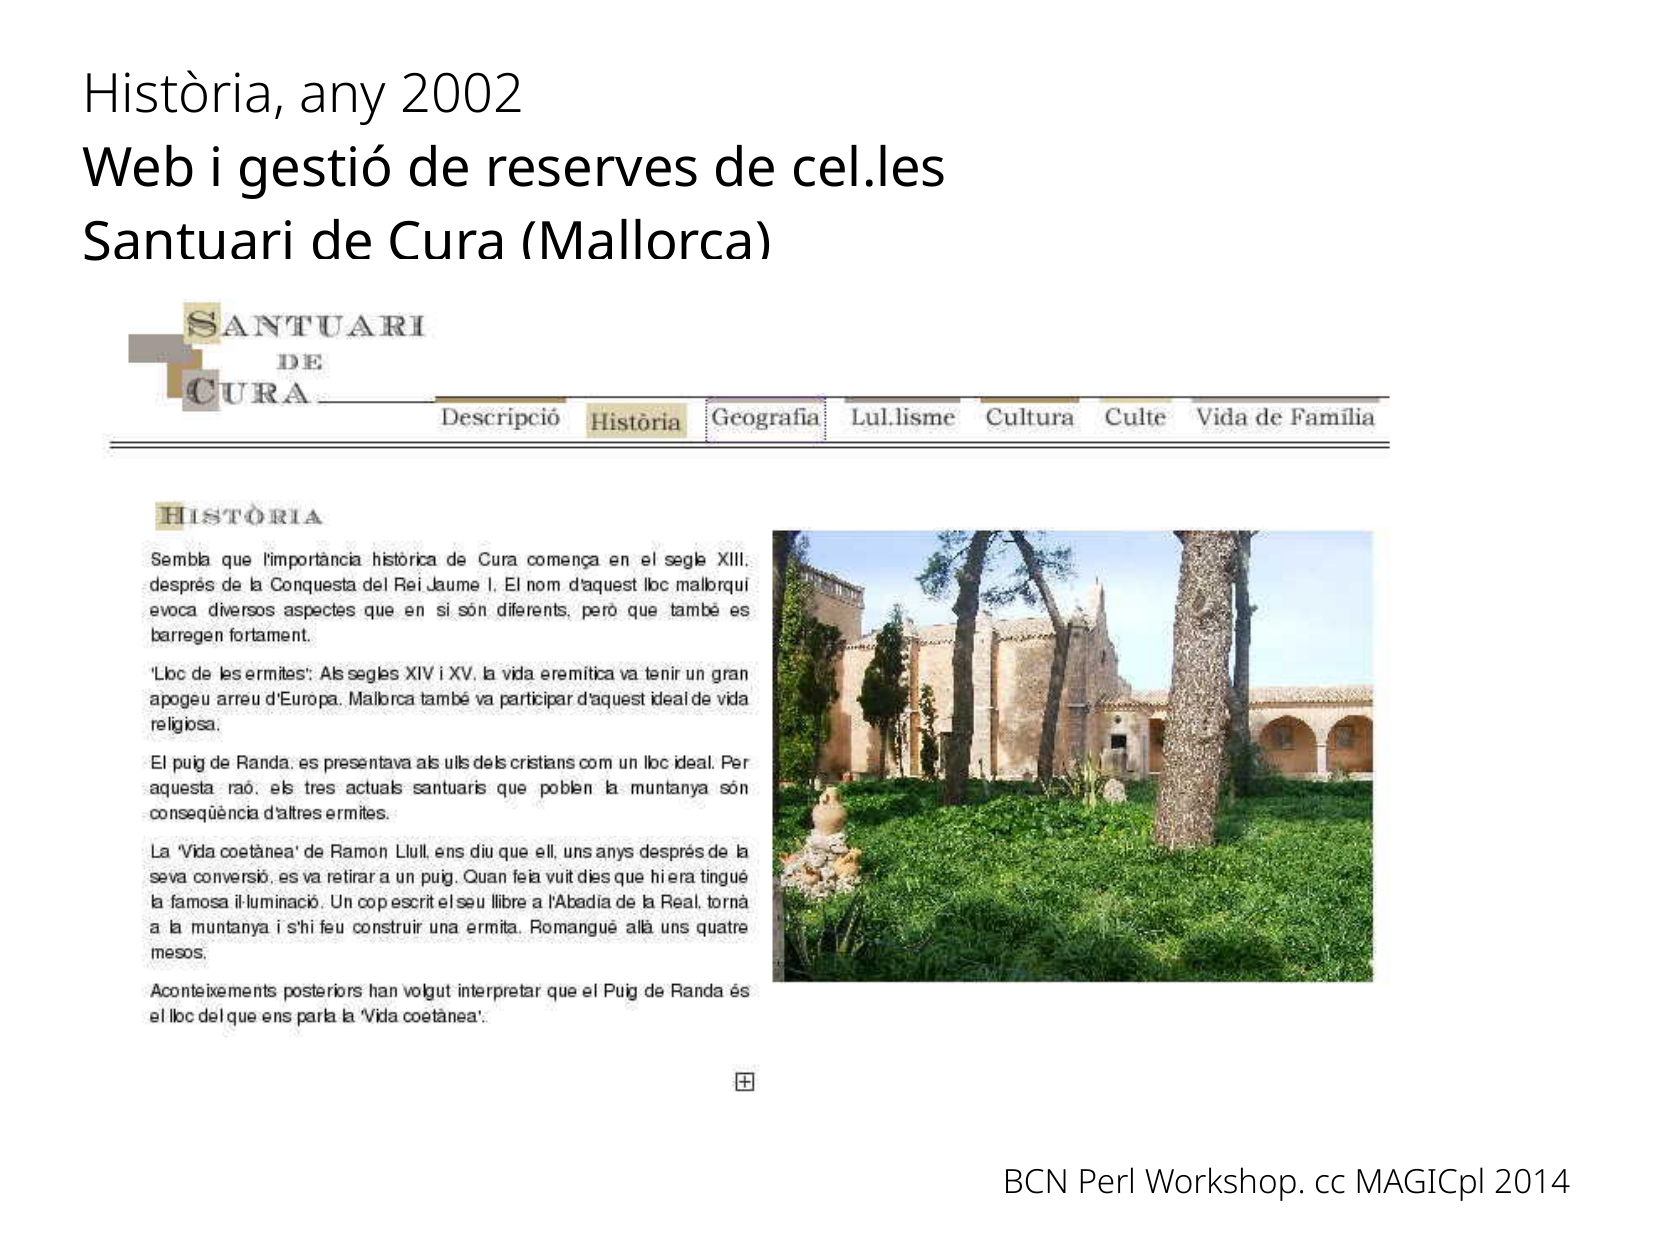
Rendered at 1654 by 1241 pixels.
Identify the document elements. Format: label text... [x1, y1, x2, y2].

title Història, any 2002 Web i gestió de reserves de cel.les Santuari de Cura (Mallorca) [82, 67, 1571, 263]
title BCN Perl Workshop. cc MAGICpl 2014 [82, 1139, 1571, 1223]
picture [102, 259, 1489, 1130]
